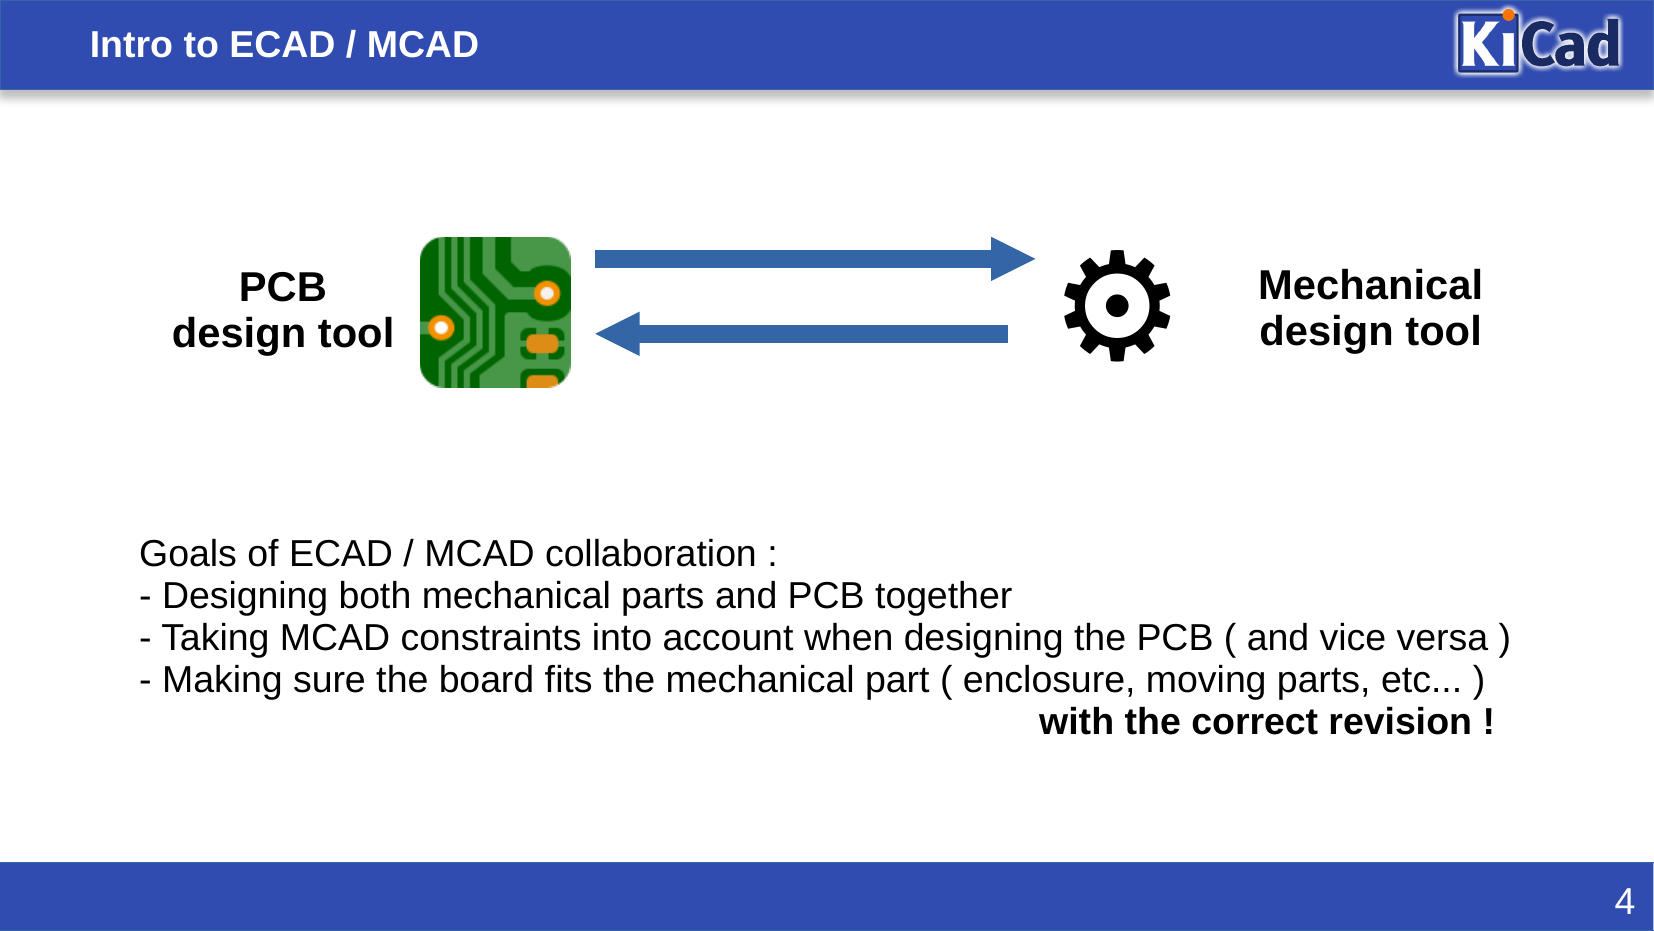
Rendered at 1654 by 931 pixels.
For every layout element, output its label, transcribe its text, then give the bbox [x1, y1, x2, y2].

text_box Goals of ECAD / MCAD collaboration : - Designing both mechanical parts and PCB together - Taking MCAD constraints into account when designing the PCB ( and vice versa ) - Making sure the board fits the mechanical part ( enclosure, moving parts, etc... ) with the correct revision ! [124, 525, 1530, 792]
text_box <number> [1387, 873, 1651, 931]
text_box [1162, 90, 1651, 226]
text_box PCB design tool [145, 256, 421, 369]
text_box ⚙️ [1035, 216, 1308, 409]
picture [1412, 0, 1654, 92]
picture [420, 237, 571, 388]
text_box Mechanical design tool [1232, 254, 1509, 371]
text_box [0, 862, 1654, 931]
text_box Intro to ECAD / MCAD [0, 0, 1412, 90]
